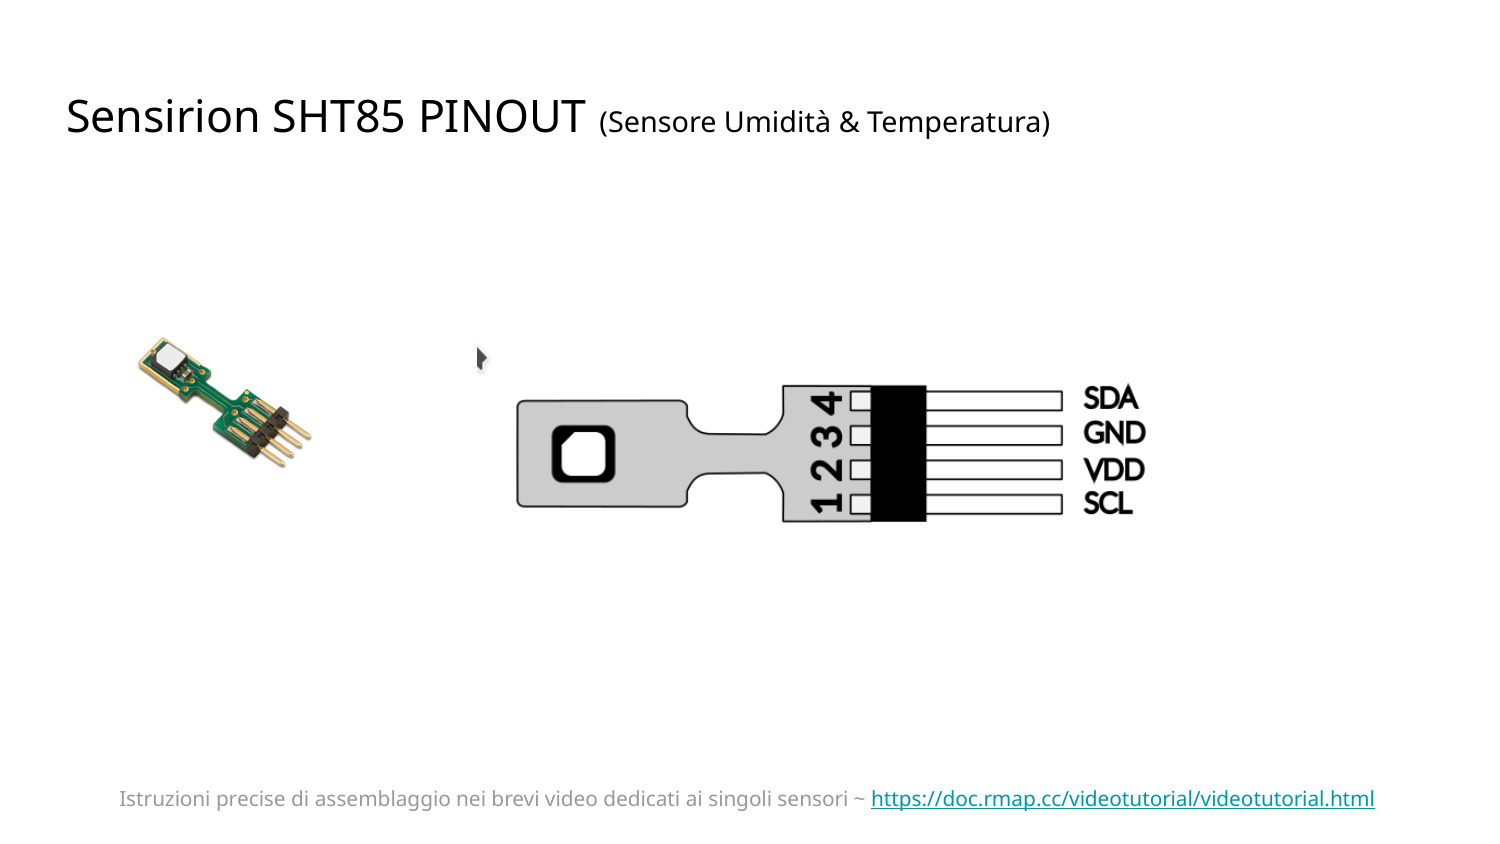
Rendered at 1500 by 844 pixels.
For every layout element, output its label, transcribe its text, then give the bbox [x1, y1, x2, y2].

picture [22, 273, 427, 537]
text_box Istruzioni precise di assemblaggio nei brevi video dedicati ai singoli sensori ~ https://doc.rmap.cc/videotutorial/videotutorial.html [0, 770, 1500, 829]
picture [477, 340, 1194, 581]
title Sensirion SHT85 PINOUT (Sensore Umidità & Temperatura) [51, 72, 1100, 167]
